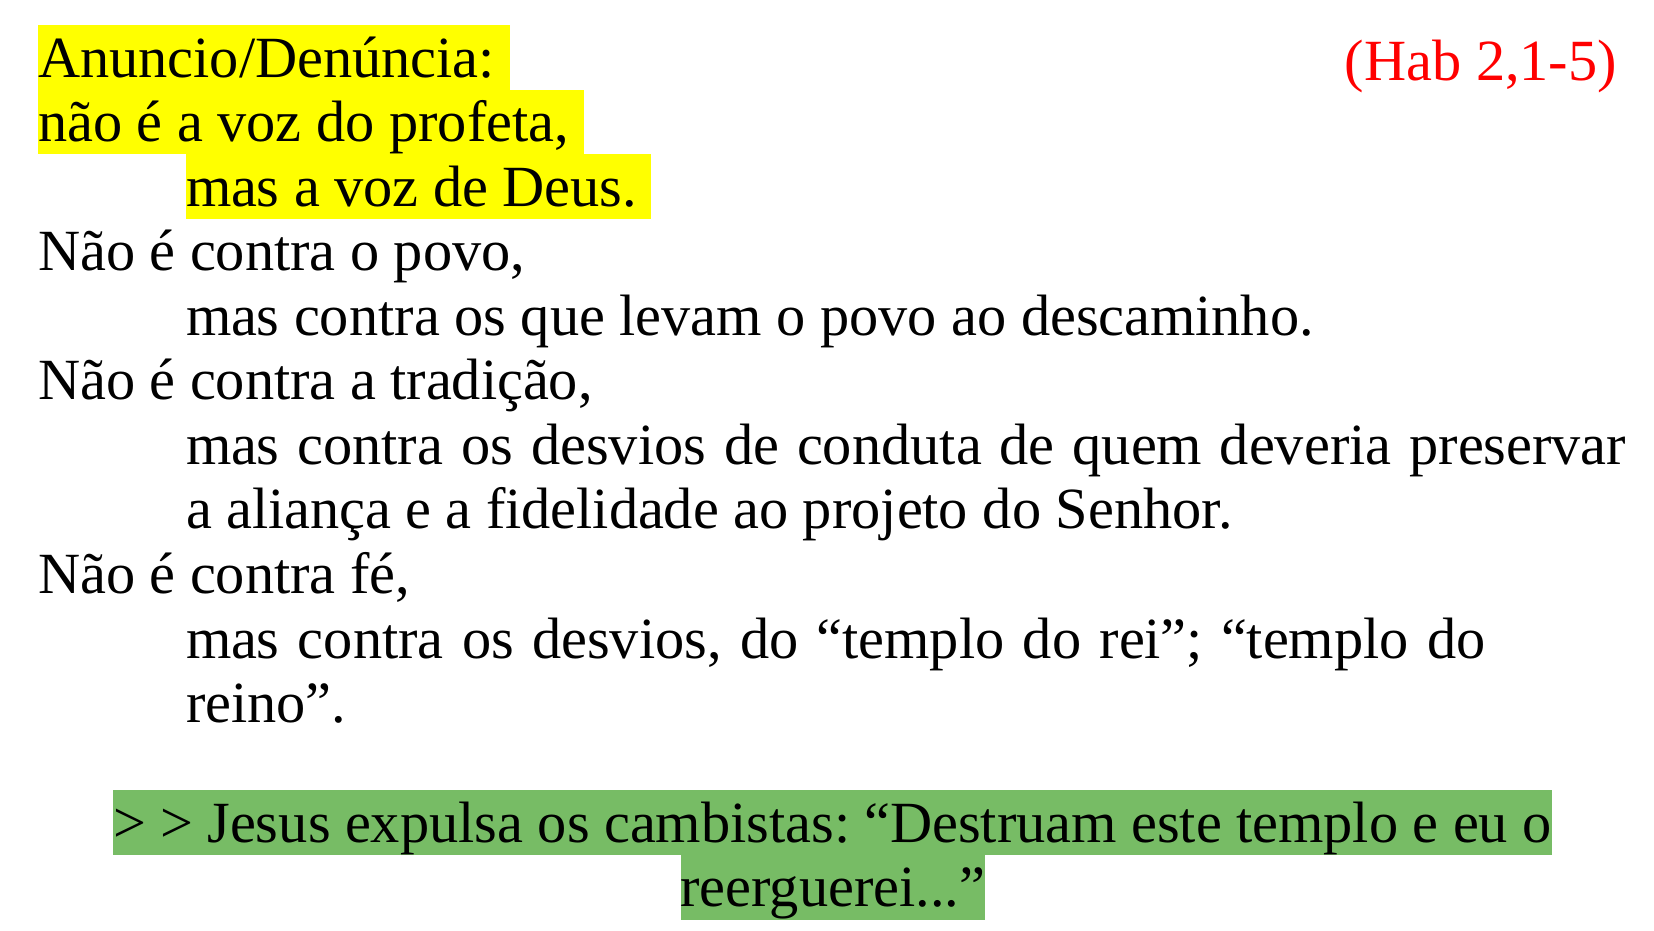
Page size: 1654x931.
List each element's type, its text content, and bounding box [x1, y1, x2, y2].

text_box (Hab 2,1-5) [1330, 21, 1633, 101]
text_box Anuncio/Denúncia: não é a voz do profeta, mas a voz de Deus. Não é contra o povo, mas contra os que levam o povo ao descaminho. Não é contra a tradição, mas contra os desvios de conduta de quem deveria preservar a aliança e a fidelidade ao projeto do Senhor. Não é contra fé, mas contra os desvios, do “templo do rei”; “templo do reino”. > > Jesus expulsa os cambistas: “Destruam este templo e eu o reerguerei...” [23, 17, 1642, 927]
